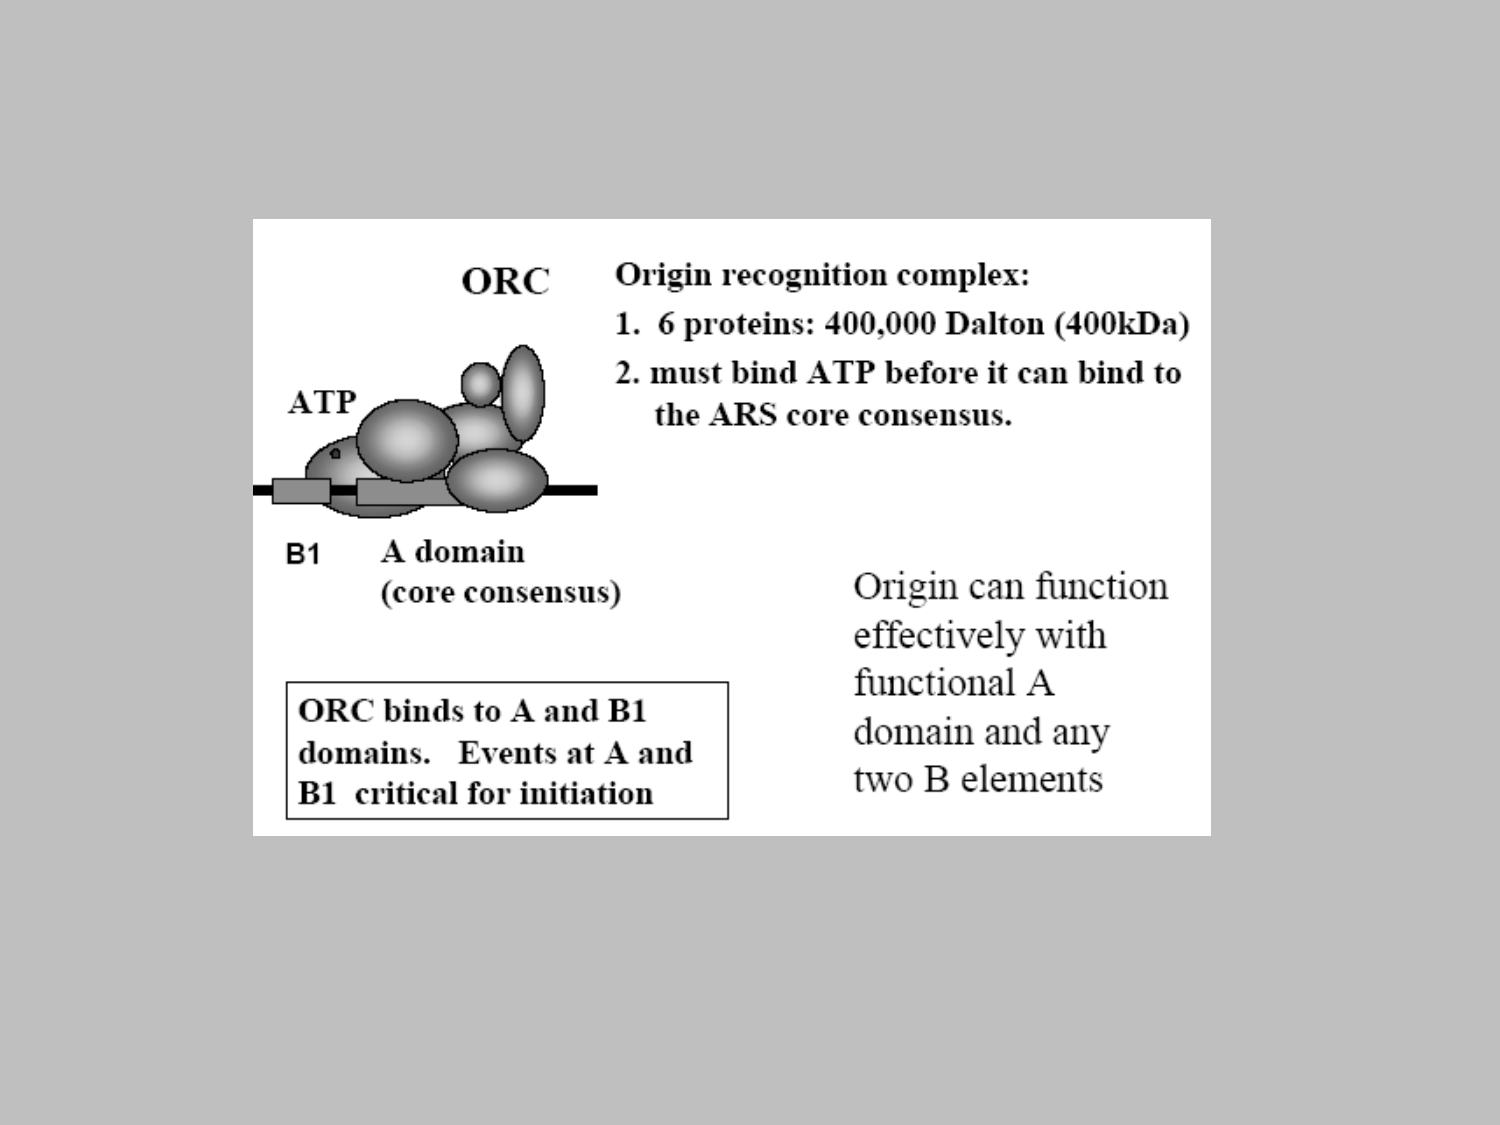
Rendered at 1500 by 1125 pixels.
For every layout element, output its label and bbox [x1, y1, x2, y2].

picture [253, 219, 1211, 836]
